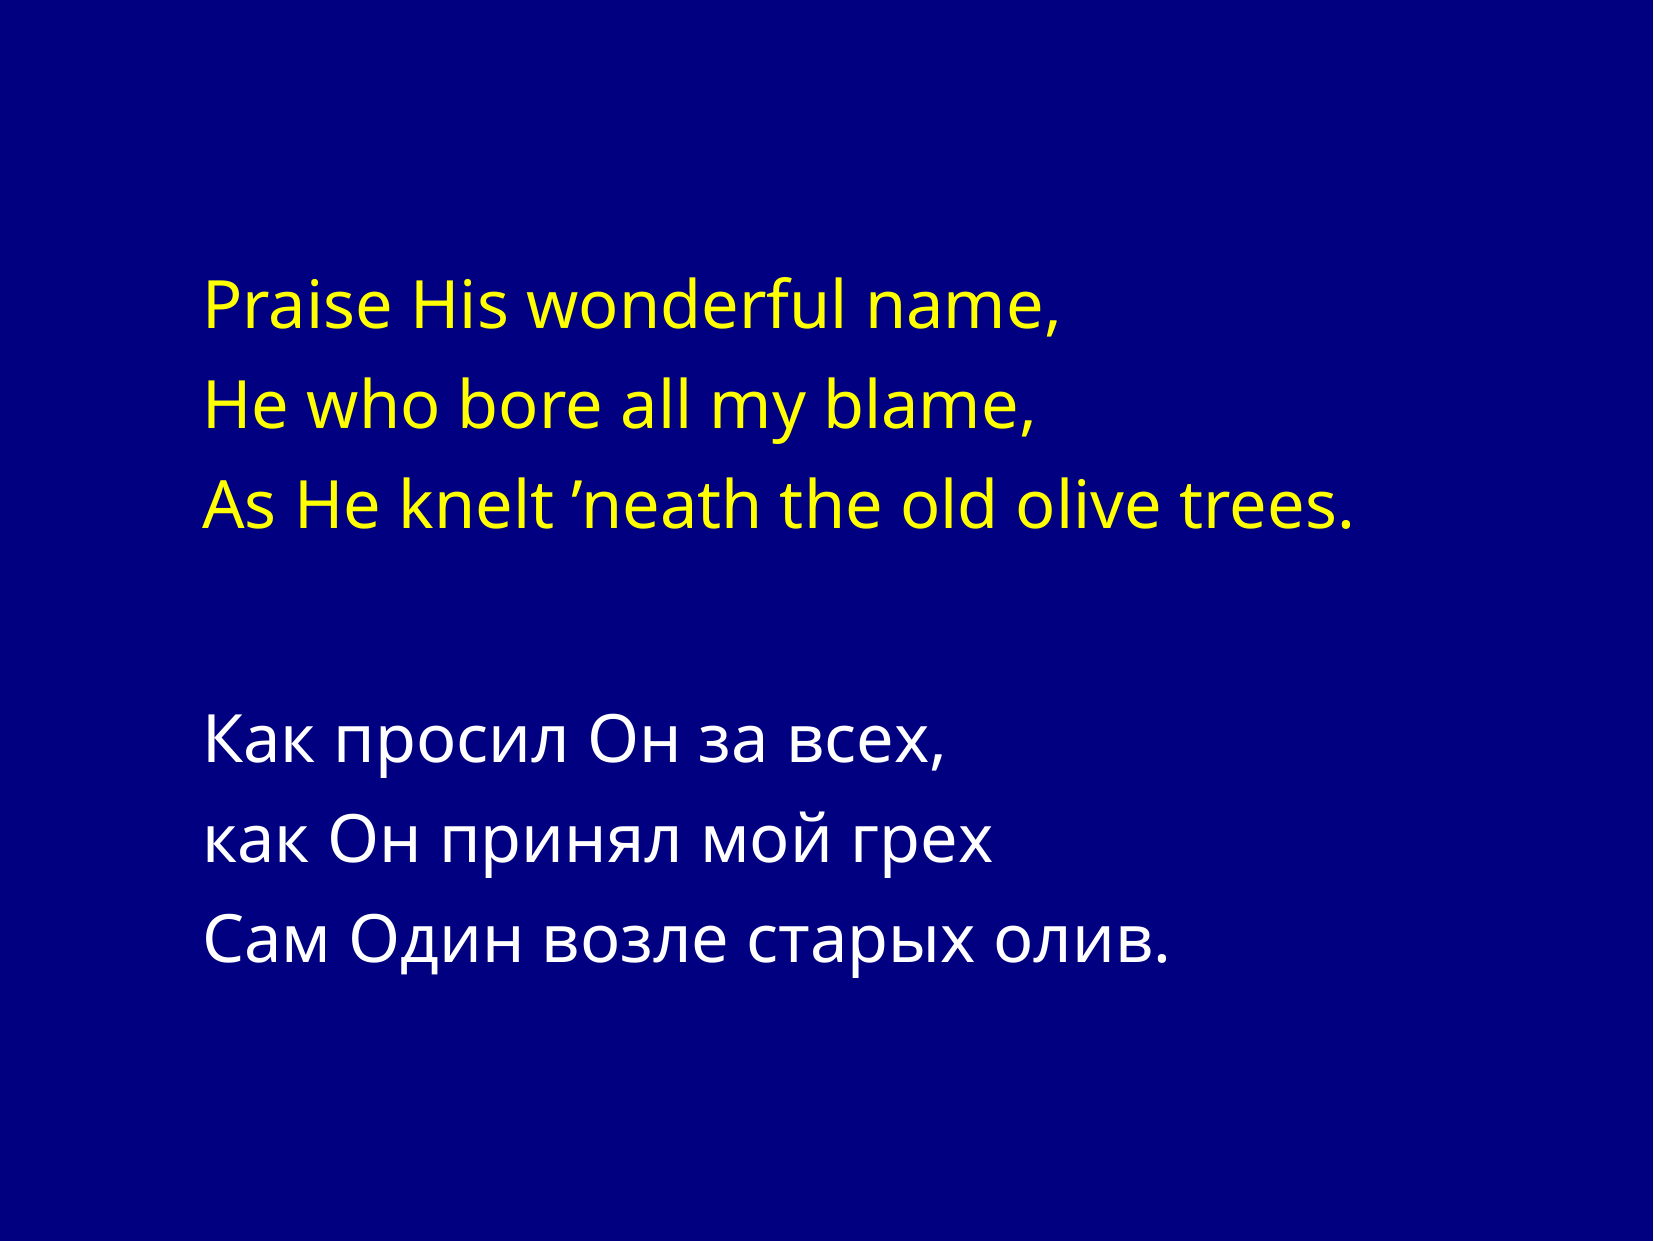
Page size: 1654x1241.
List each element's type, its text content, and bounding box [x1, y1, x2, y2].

text_box Praise His wonderful name, He who bore all my blame, As He knelt ’neath the old olive trees. [75, 150, 1576, 638]
text_box Как просил Он за всех, как Он принял мой грех Сам Один возле старых олив. [75, 675, 1576, 1163]
